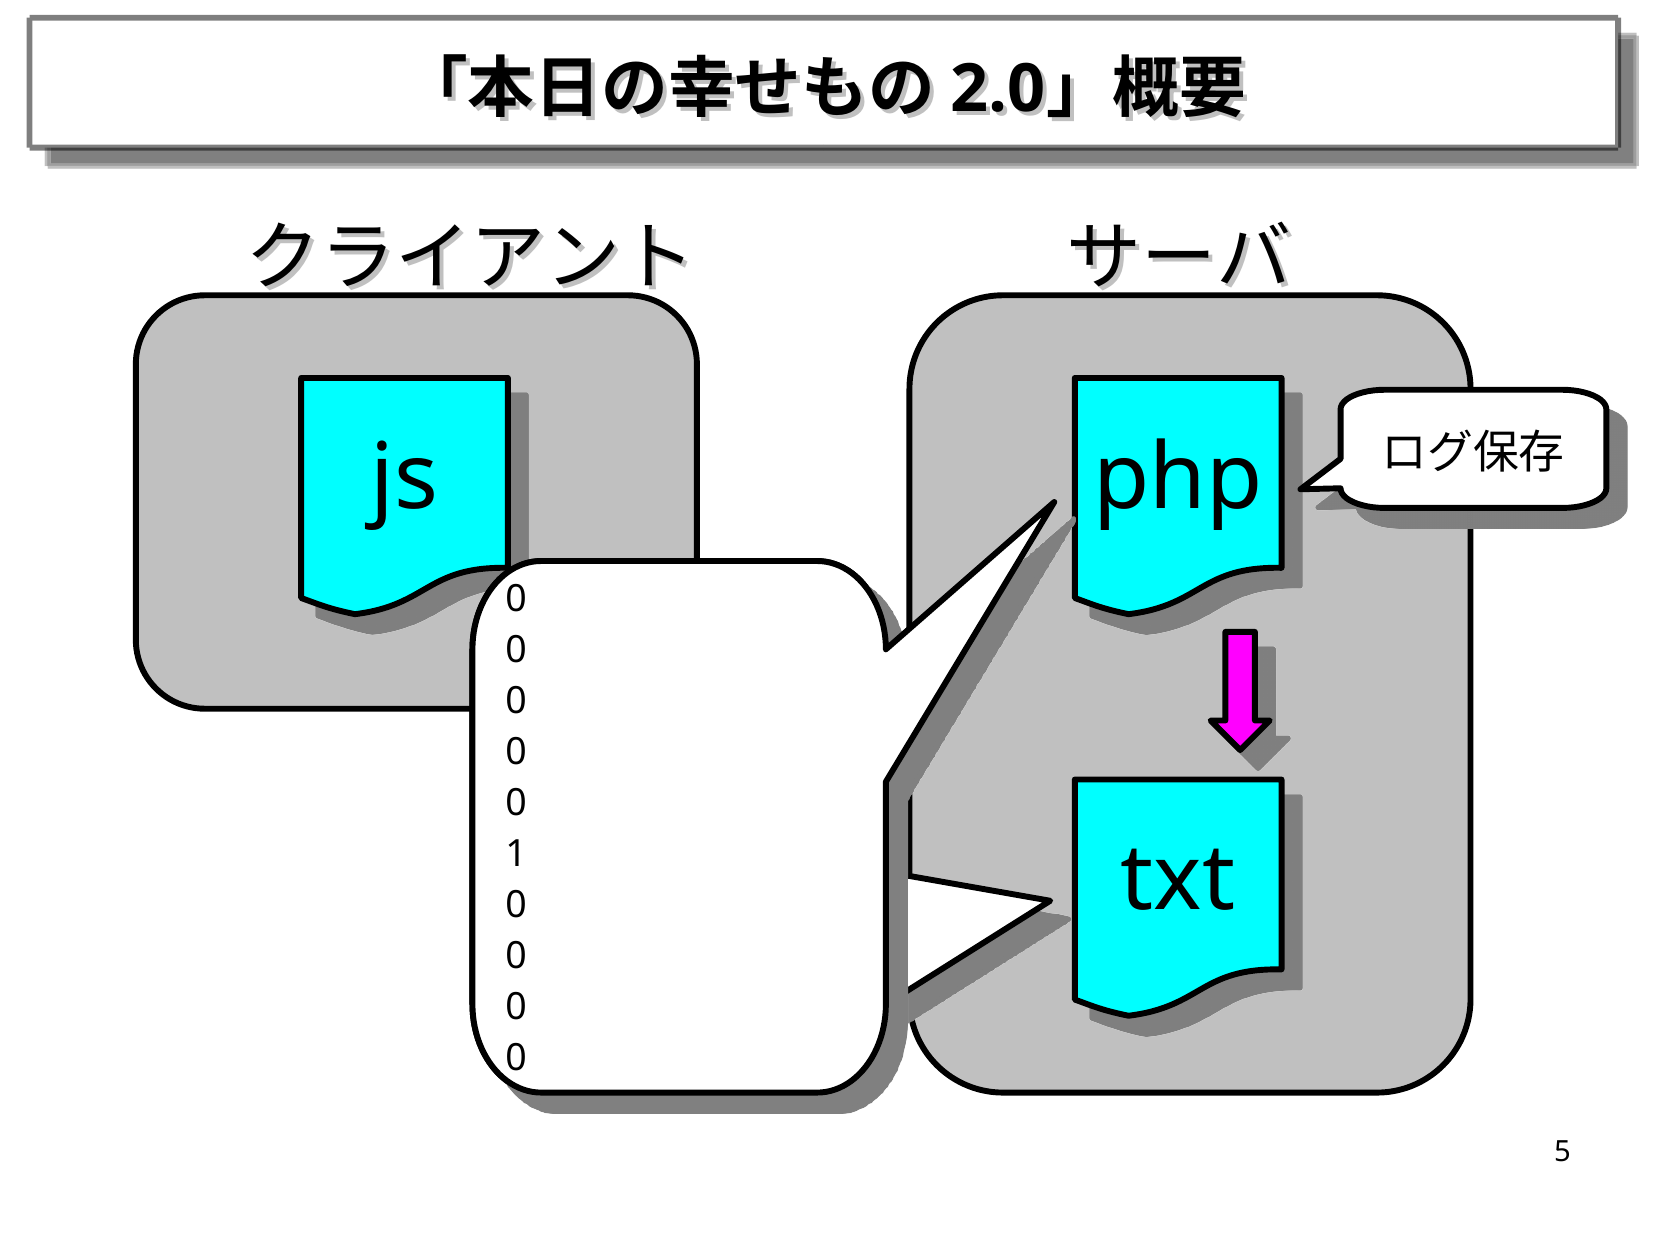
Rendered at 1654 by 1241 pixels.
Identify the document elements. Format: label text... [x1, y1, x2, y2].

text_box js [301, 377, 508, 615]
text_box [909, 295, 1471, 1093]
text_box 0 0 0 0 0 1 0 0 0 0 [472, 501, 1055, 1093]
text_box ログ保存 [1300, 389, 1607, 508]
text_box txt [1074, 779, 1282, 1016]
text_box クライアント [230, 189, 586, 285]
text_box サーバ [1051, 189, 1279, 285]
text_box 0 0 0 0 0 1 0 0 0 0 [886, 871, 1051, 1005]
text_box [135, 295, 697, 709]
text_box 「本日の幸せもの 2.0」概要 [29, 17, 1619, 148]
text_box php [1074, 377, 1282, 615]
